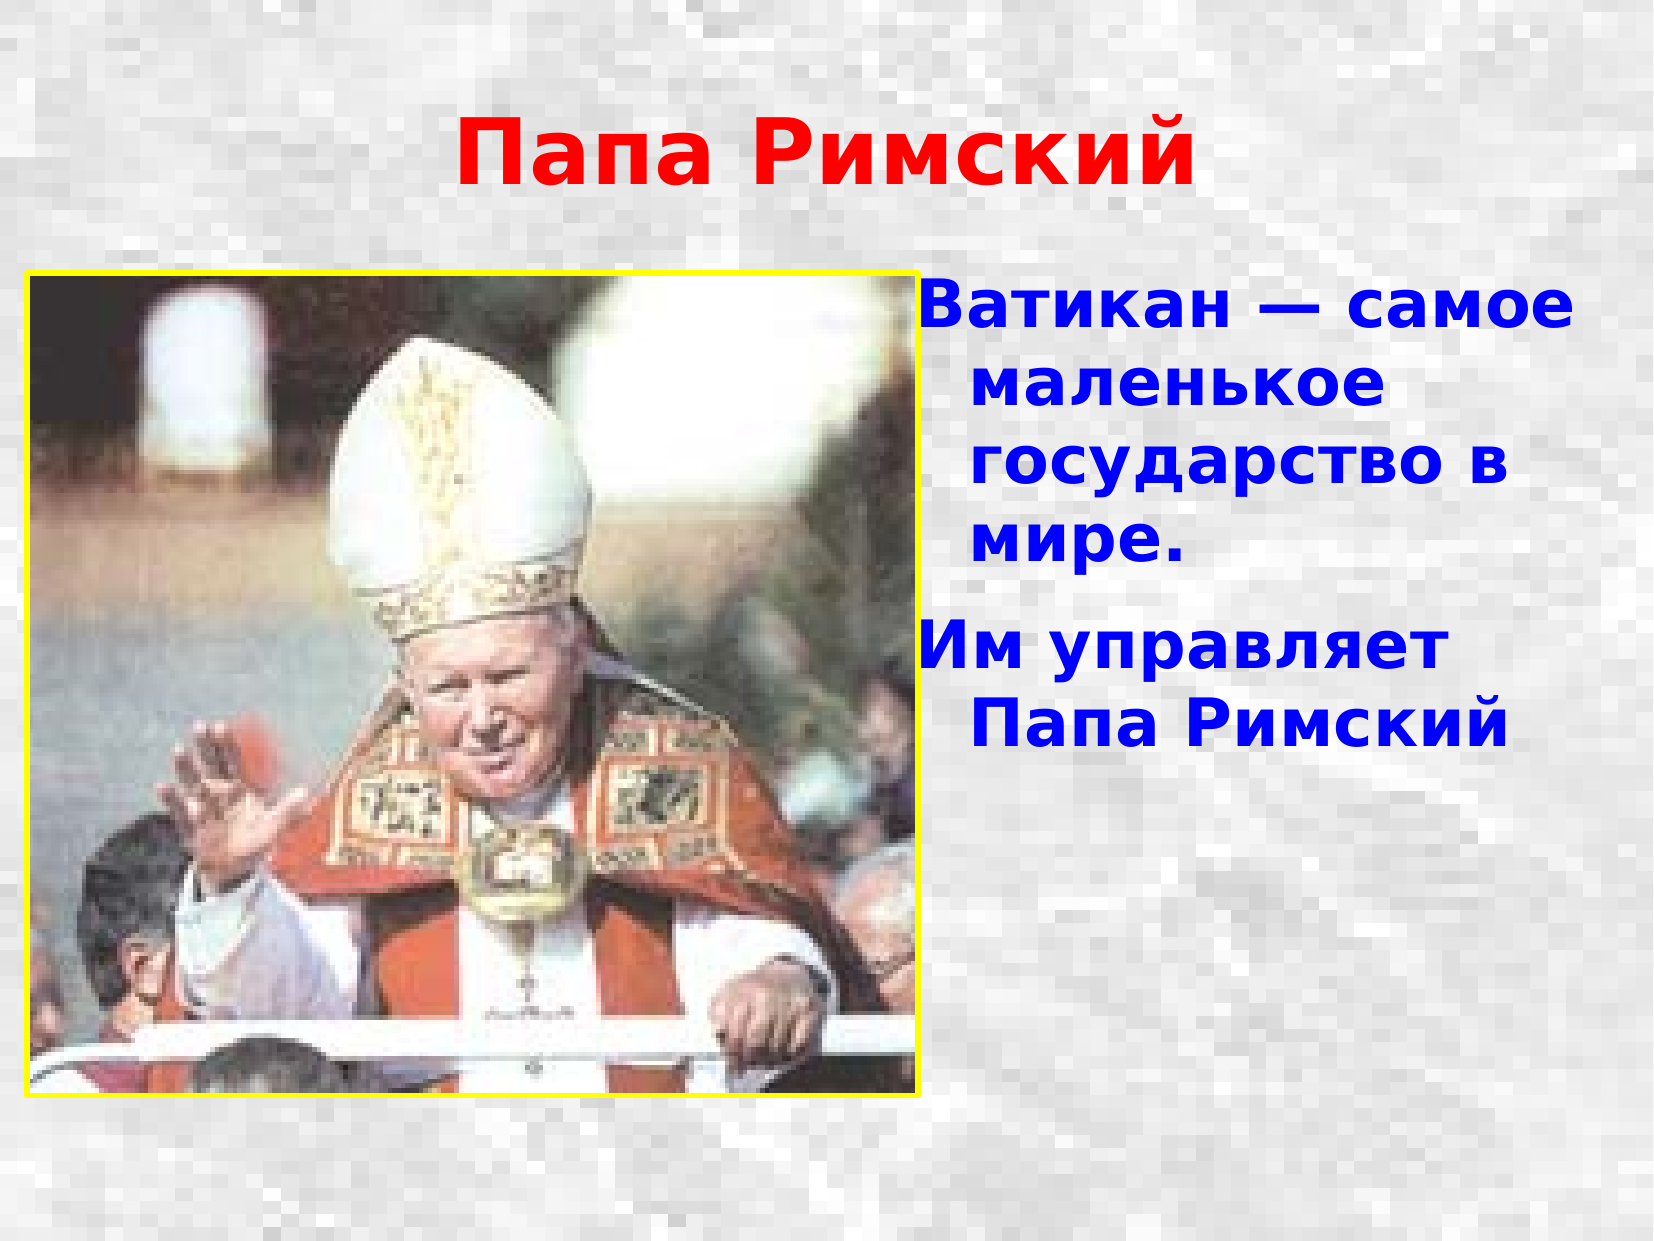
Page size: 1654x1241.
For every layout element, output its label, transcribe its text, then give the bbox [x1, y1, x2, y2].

picture [0, 0, 1654, 1241]
list Ватикан — самое маленькое государство в мире. Им управляет Папа Римский [897, 265, 1625, 1070]
title Папа Римский [82, 56, 1571, 250]
